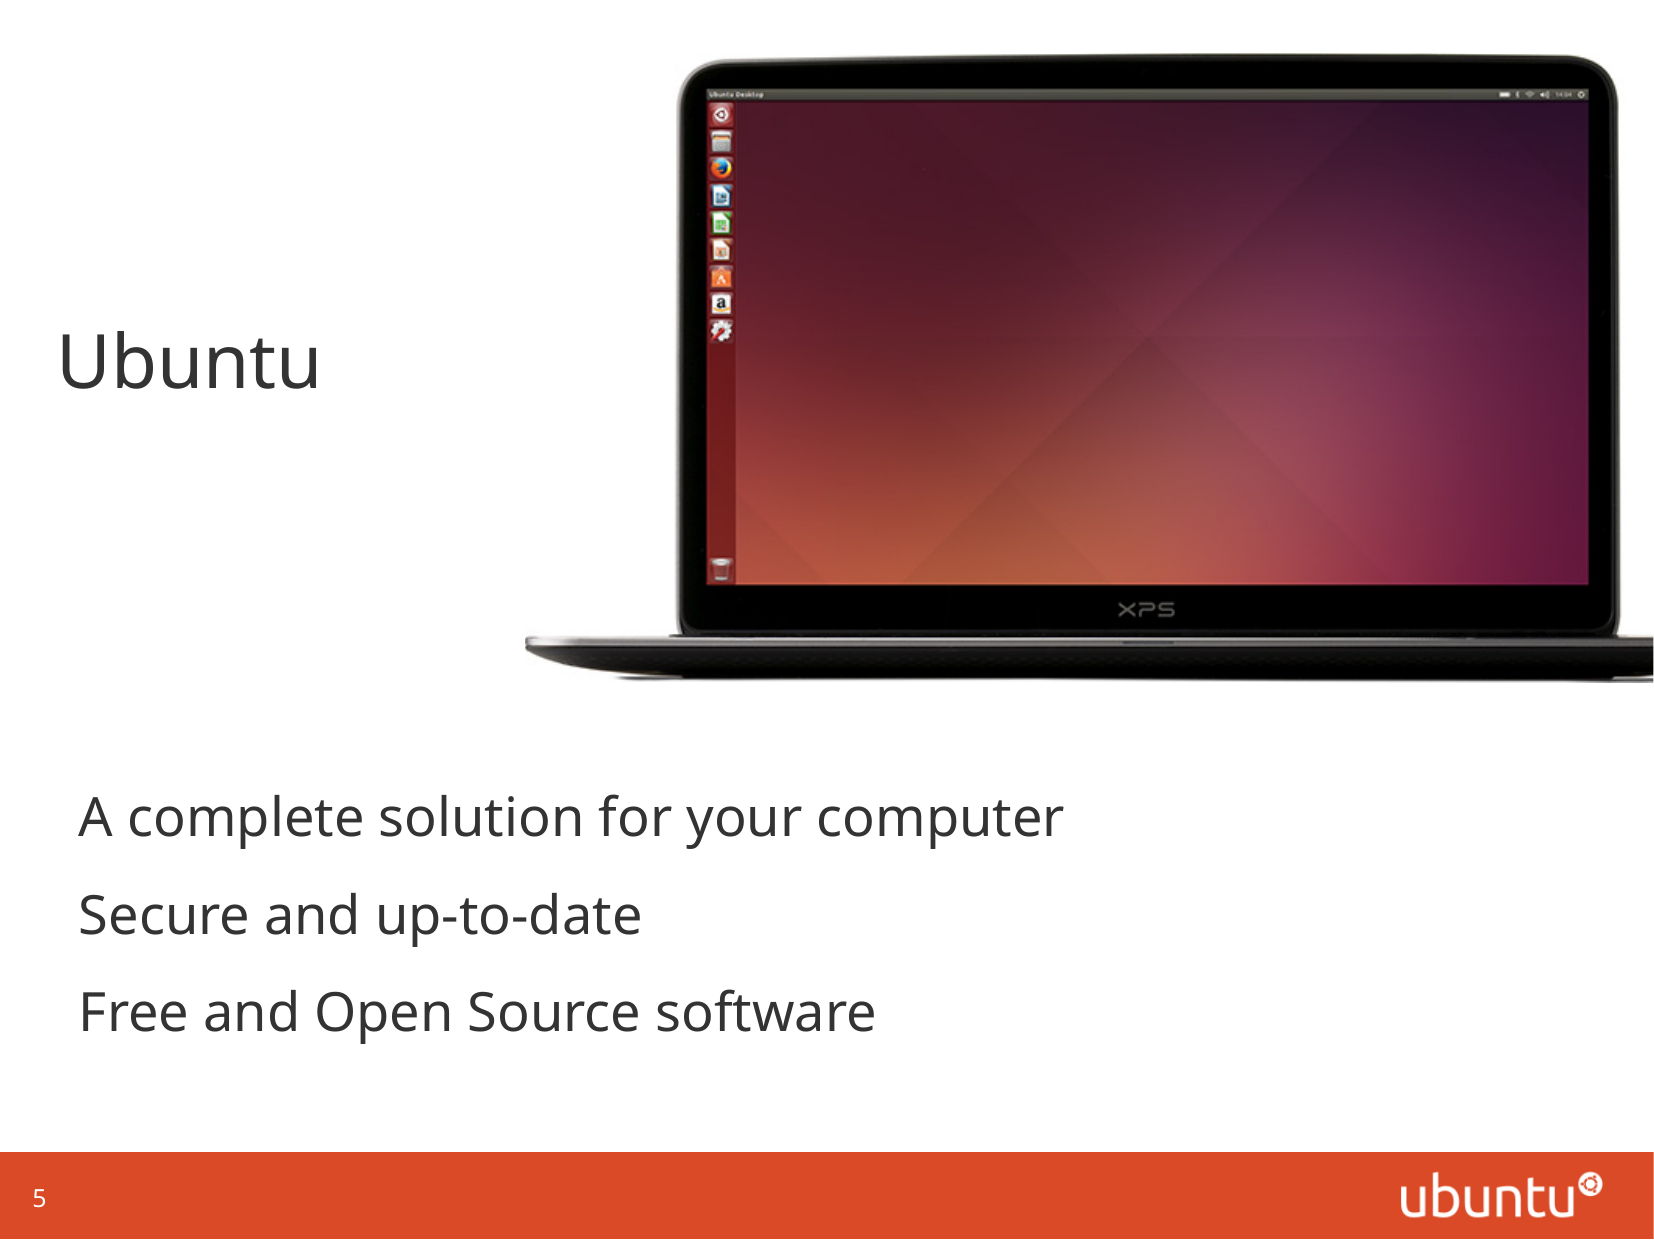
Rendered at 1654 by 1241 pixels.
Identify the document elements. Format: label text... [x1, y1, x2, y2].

title Ubuntu [56, 130, 1596, 587]
picture [0, 1152, 70, 1239]
list A complete solution for your computer Secure and up-to-date Free and Open Source software [70, 676, 1583, 1241]
picture [1583, 1152, 1654, 1239]
picture [525, 53, 1654, 683]
